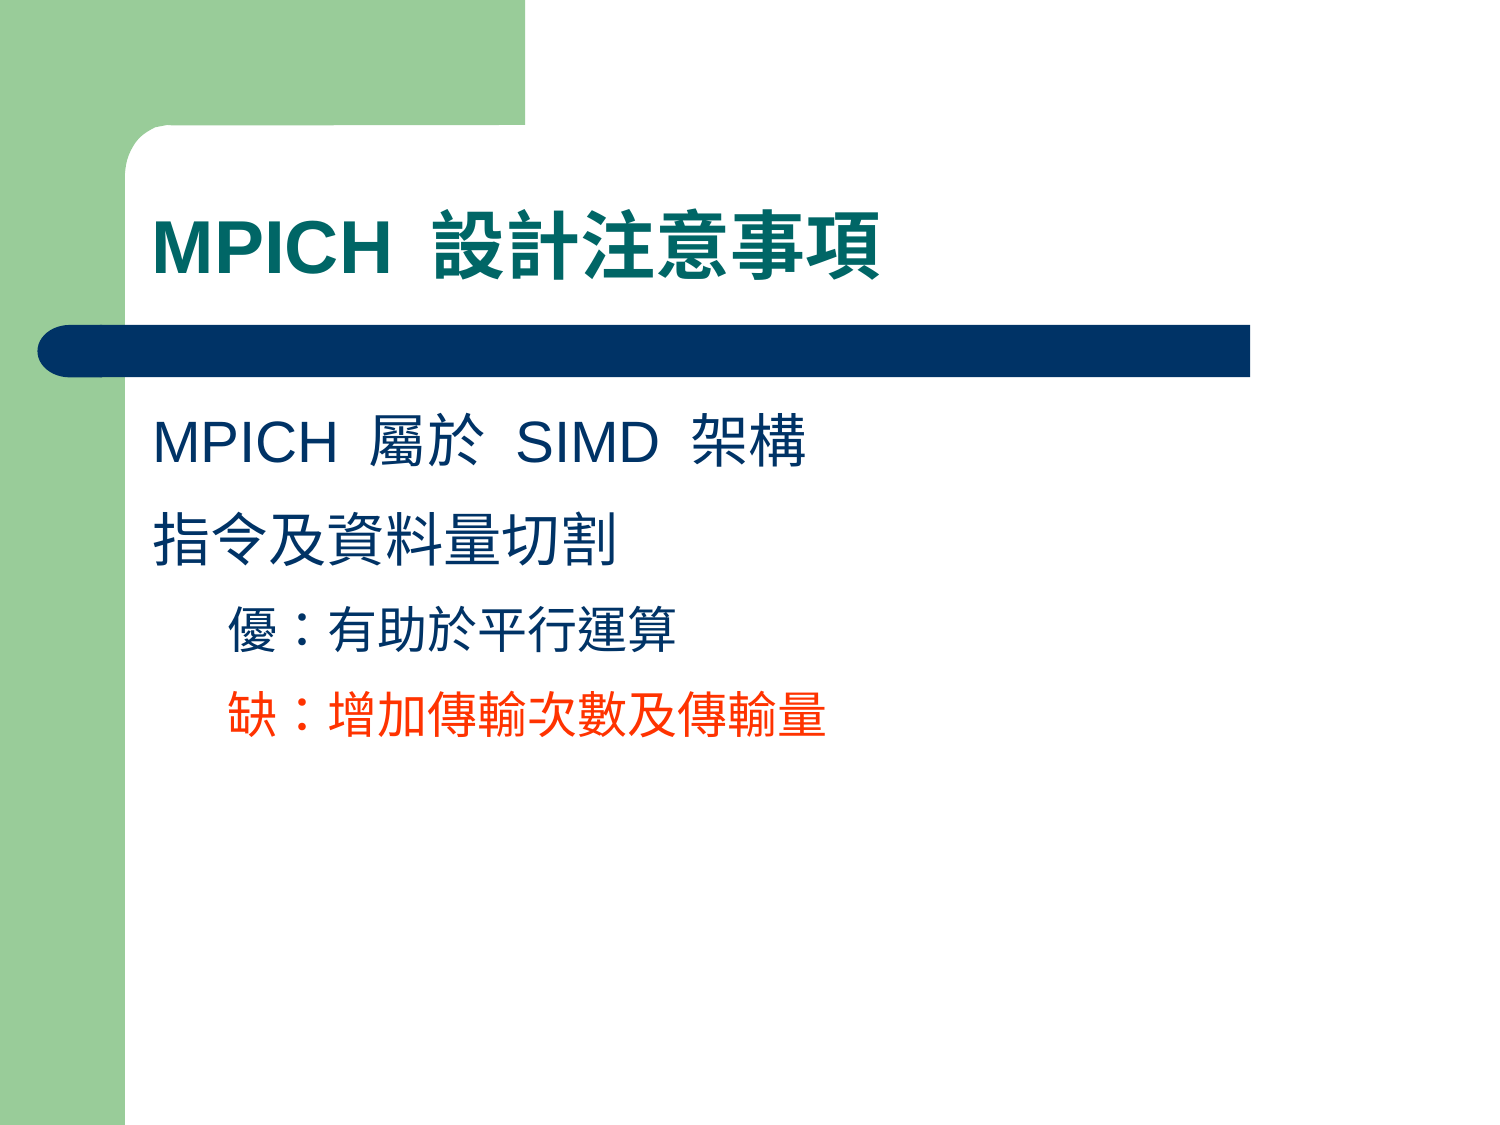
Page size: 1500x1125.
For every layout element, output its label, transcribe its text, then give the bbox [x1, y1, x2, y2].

list MPICH 屬於 SIMD 架構 指令及資料量切割 優：有助於平行運算 缺：增加傳輸次數及傳輸量 [137, 387, 1400, 870]
title MPICH 設計注意事項 [136, 136, 1414, 301]
